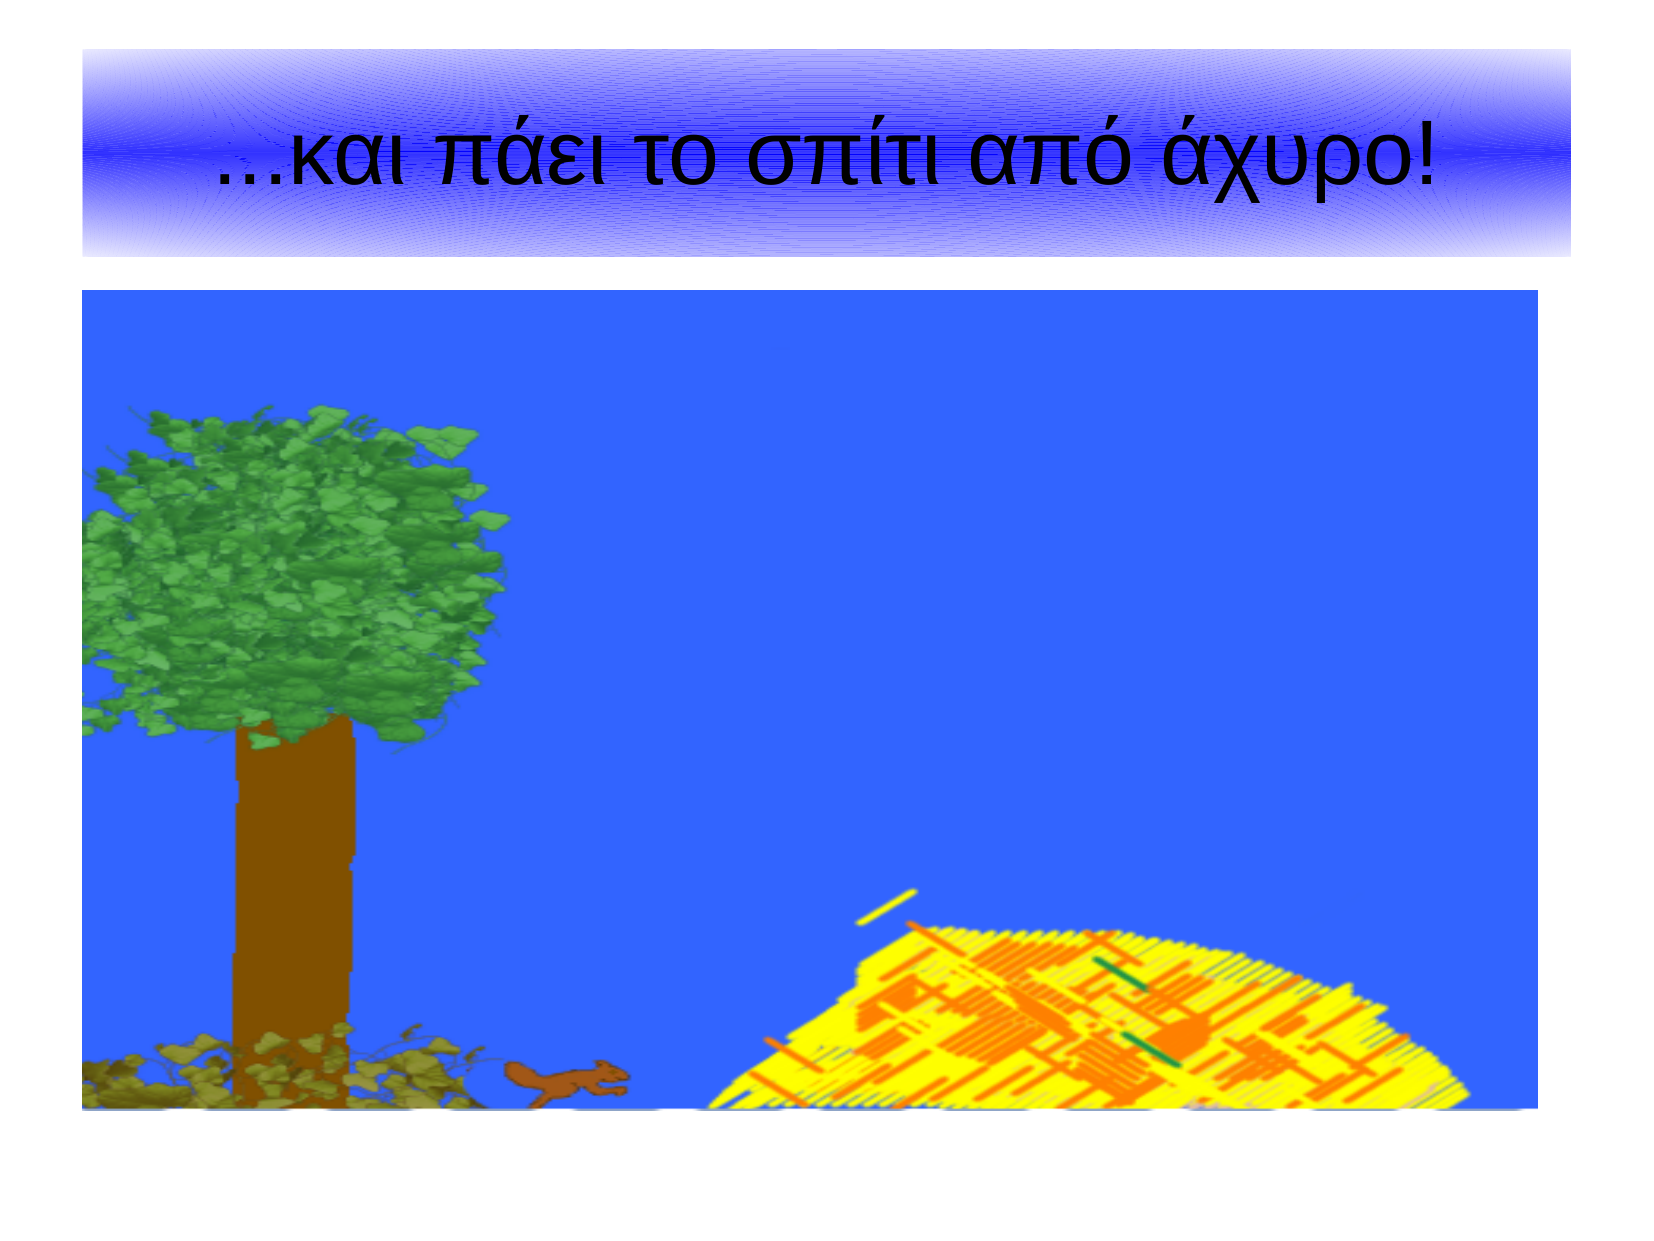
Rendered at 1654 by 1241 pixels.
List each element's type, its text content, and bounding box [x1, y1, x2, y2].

title ...και πάει το σπίτι από άχυρο! [82, 49, 1571, 257]
picture [82, 290, 1538, 1111]
